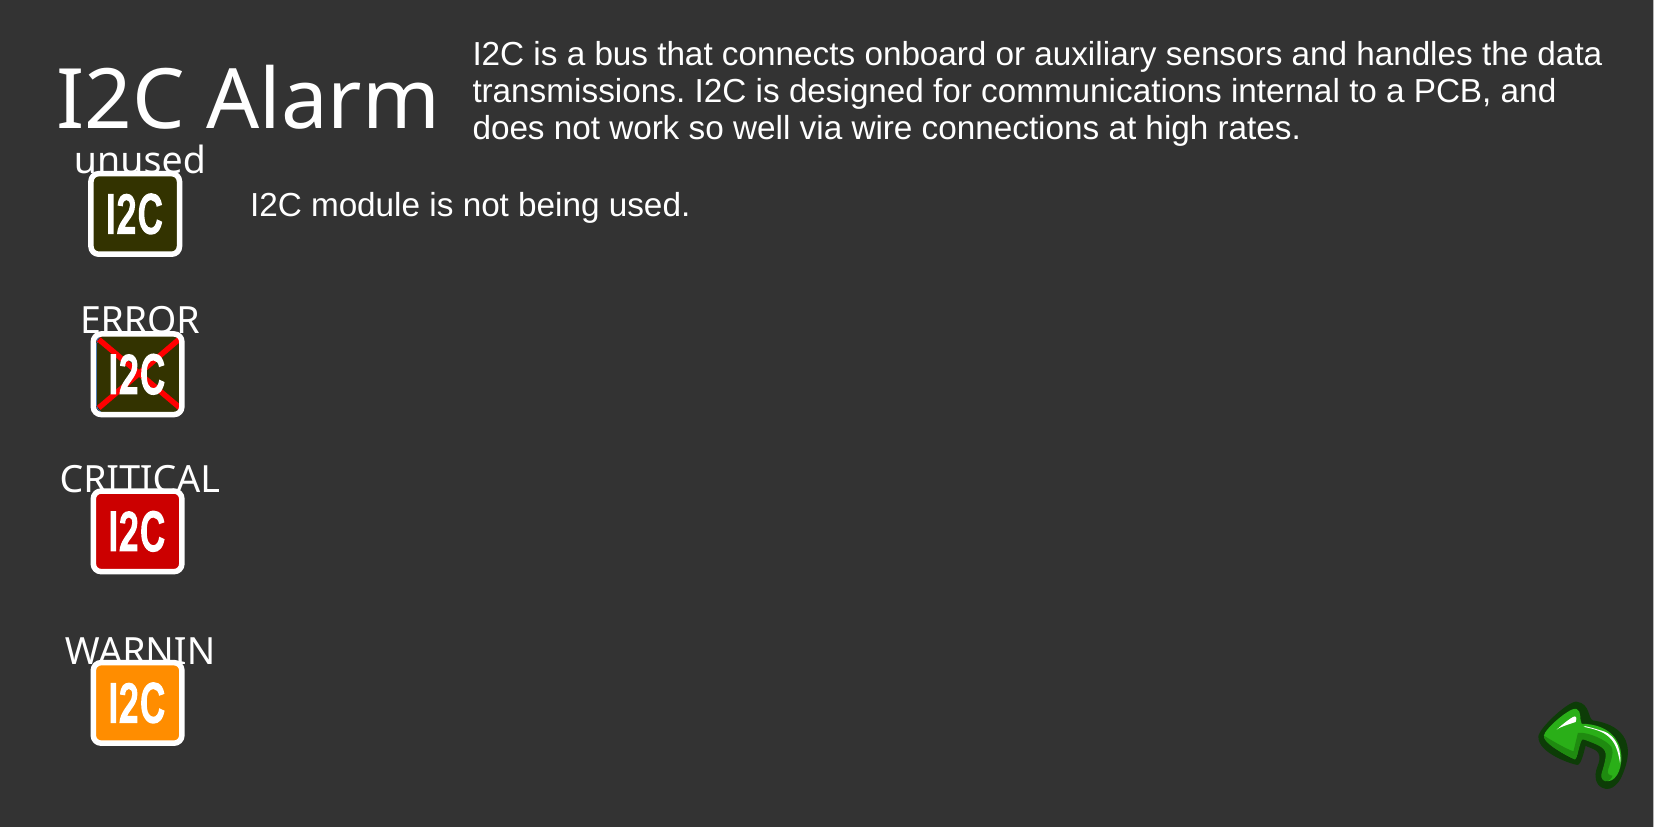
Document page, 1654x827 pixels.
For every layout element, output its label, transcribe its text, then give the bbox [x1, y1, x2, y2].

text_box I2C module is not being used. [241, 172, 1571, 238]
text_box I2C is a bus that connects onboard or auxiliary sensors and handles the data transmissions. I2C is designed for communications internal to a PCB, and does not work so well via wire connections at high rates. [472, 35, 1609, 147]
picture [83, 653, 192, 753]
picture [83, 324, 192, 425]
text_box CRITICAL [44, 445, 236, 494]
picture [81, 164, 189, 264]
text_box WARNING [44, 616, 236, 665]
picture [83, 481, 192, 582]
picture [1531, 698, 1632, 799]
text_box unused [44, 126, 236, 175]
text_box I2C Alarm [41, 31, 671, 120]
text_box ERROR [44, 285, 236, 334]
